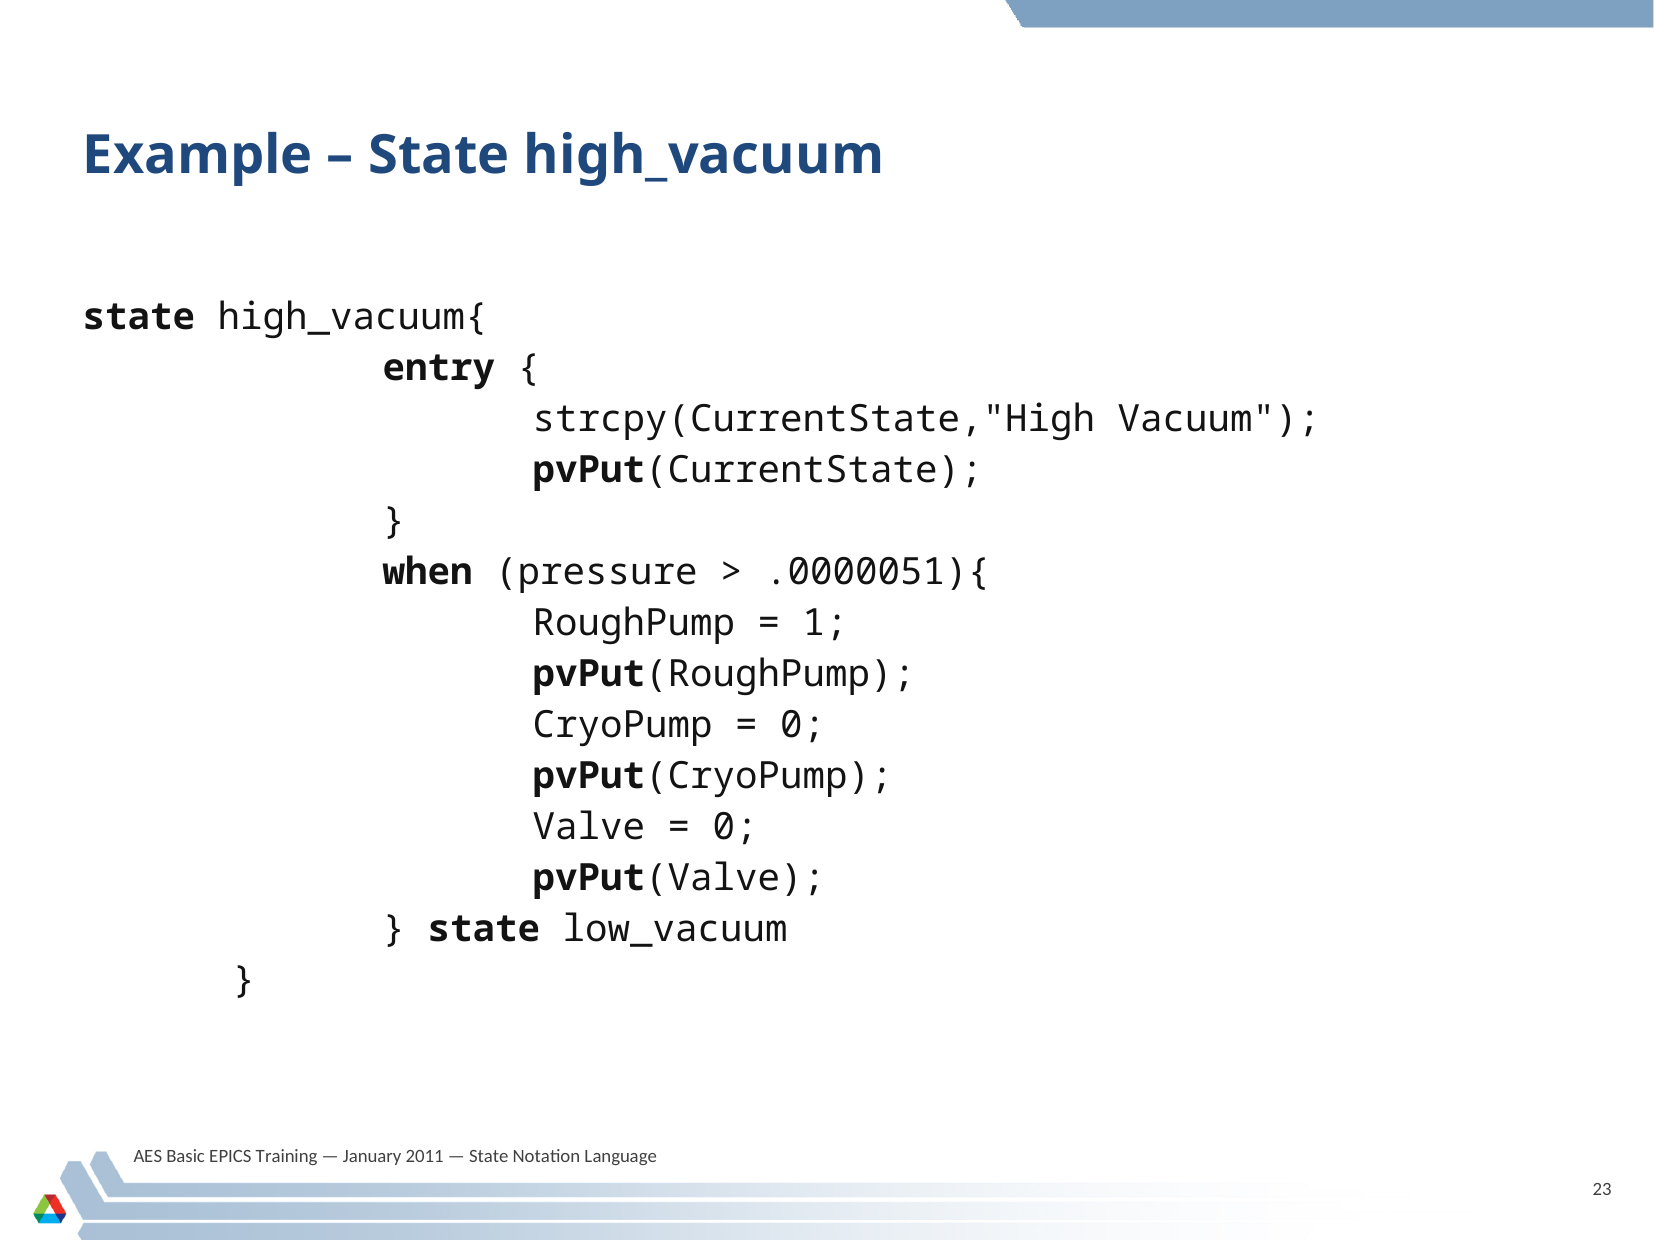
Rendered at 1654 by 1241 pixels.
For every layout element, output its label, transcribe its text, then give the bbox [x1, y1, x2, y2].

list state high_vacuum{ entry { strcpy(CurrentState,"High Vacuum"); pvPut(CurrentState); } when (pressure > .0000051){ RoughPump = 1; pvPut(RoughPump); CryoPump = 0; pvPut(CryoPump); Valve = 0; pvPut(Valve); } state low_vacuum } [82, 289, 1571, 1108]
picture [0, 1143, 1654, 1240]
title Example – State high_vacuum [82, 49, 1571, 257]
picture [0, 0, 1654, 29]
